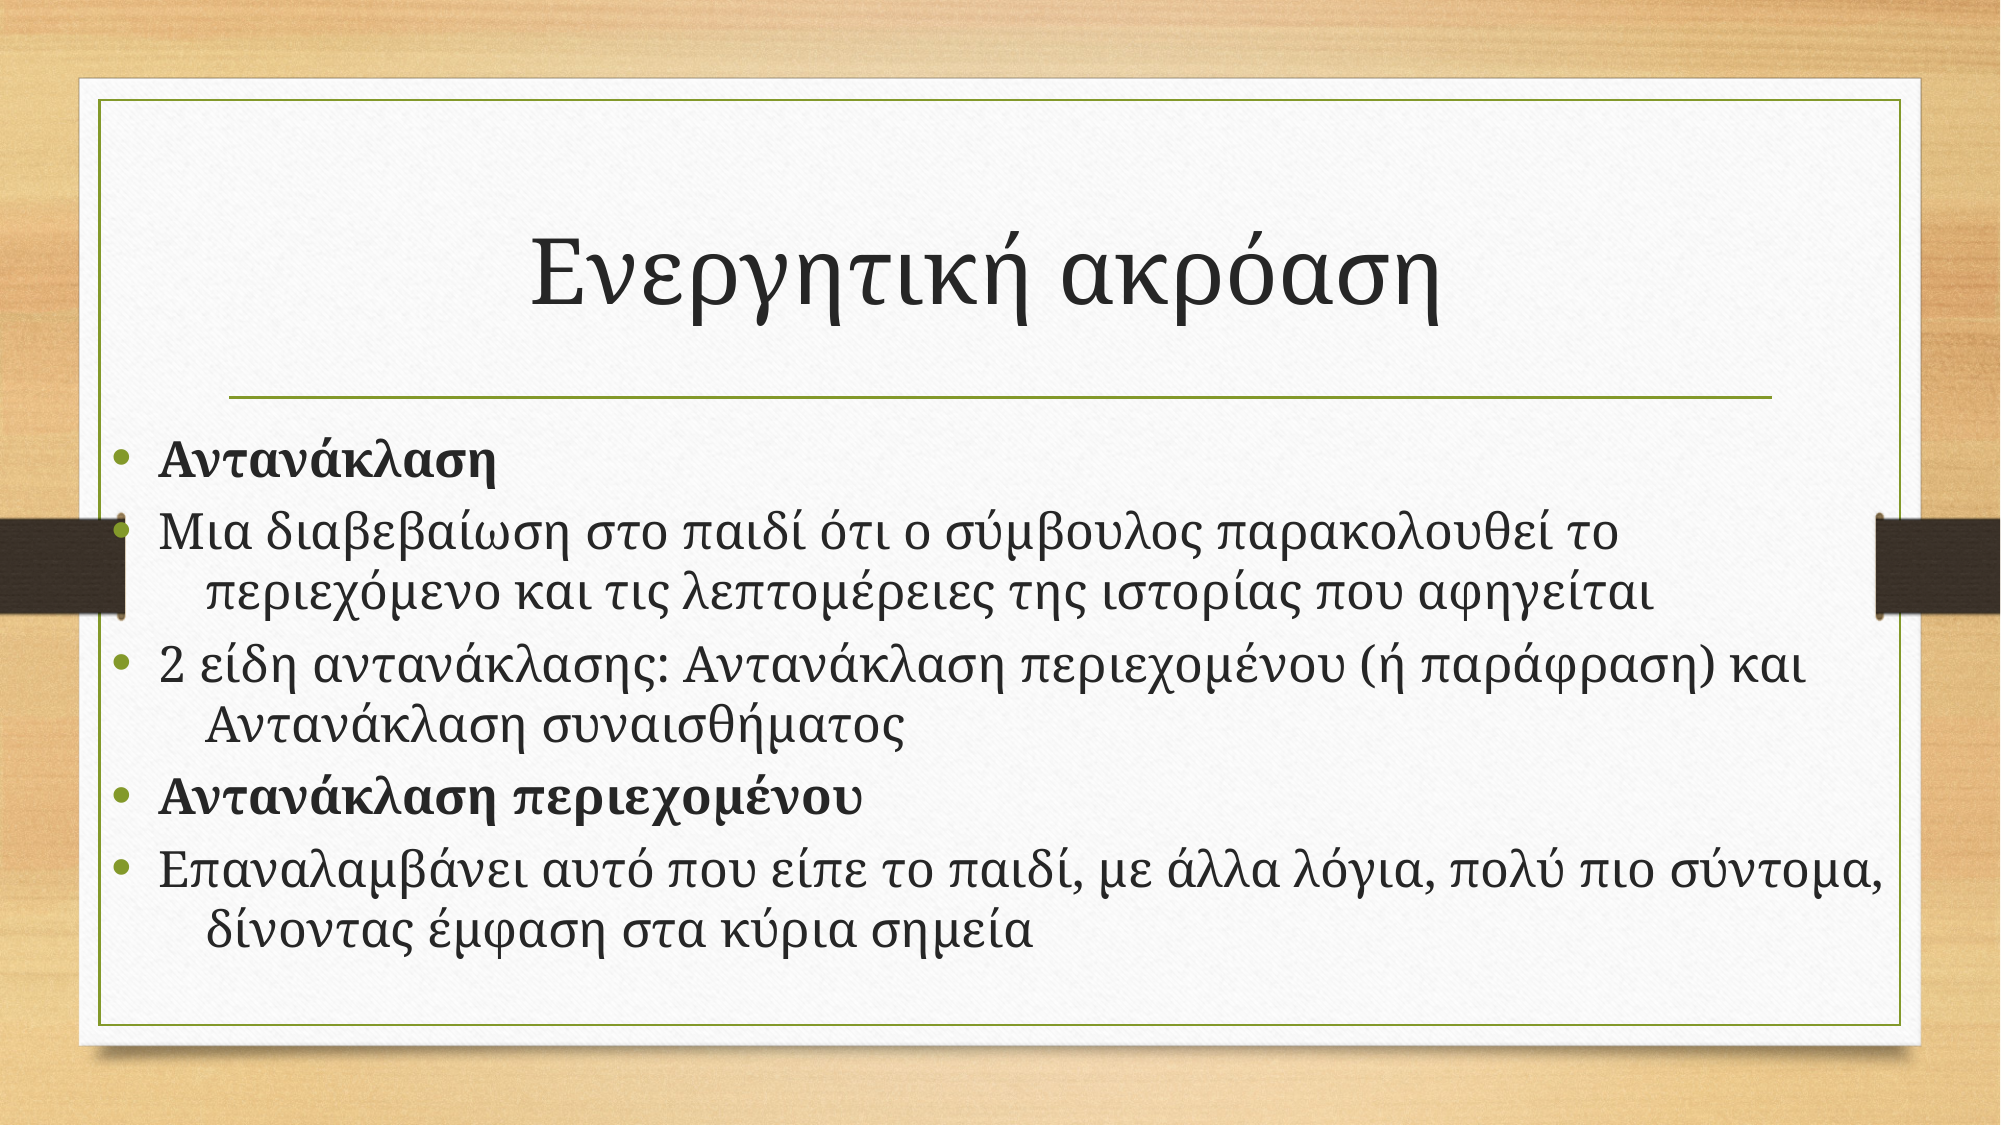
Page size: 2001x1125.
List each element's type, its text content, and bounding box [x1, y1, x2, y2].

list Αντανάκλαση Μια διαβεβαίωση στο παιδί ότι ο σύμβουλος παρακολουθεί το περιεχόμενο και τις λεπτομέρειες της ιστορίας που αφηγείται 2 είδη αντανάκλασης: Αντανάκλαση περιεχομένου (ή παράφραση) και Αντανάκλαση συναισθήματος Αντανάκλαση περιεχομένου Επαναλαμβάνει αυτό που είπε το παιδί, με άλλα λόγια, πολύ πιο σύντομα, δίνοντας έμφαση στα κύρια σημεία [96, 419, 1917, 1038]
title Ενεργητική ακρόαση [212, 161, 1788, 376]
